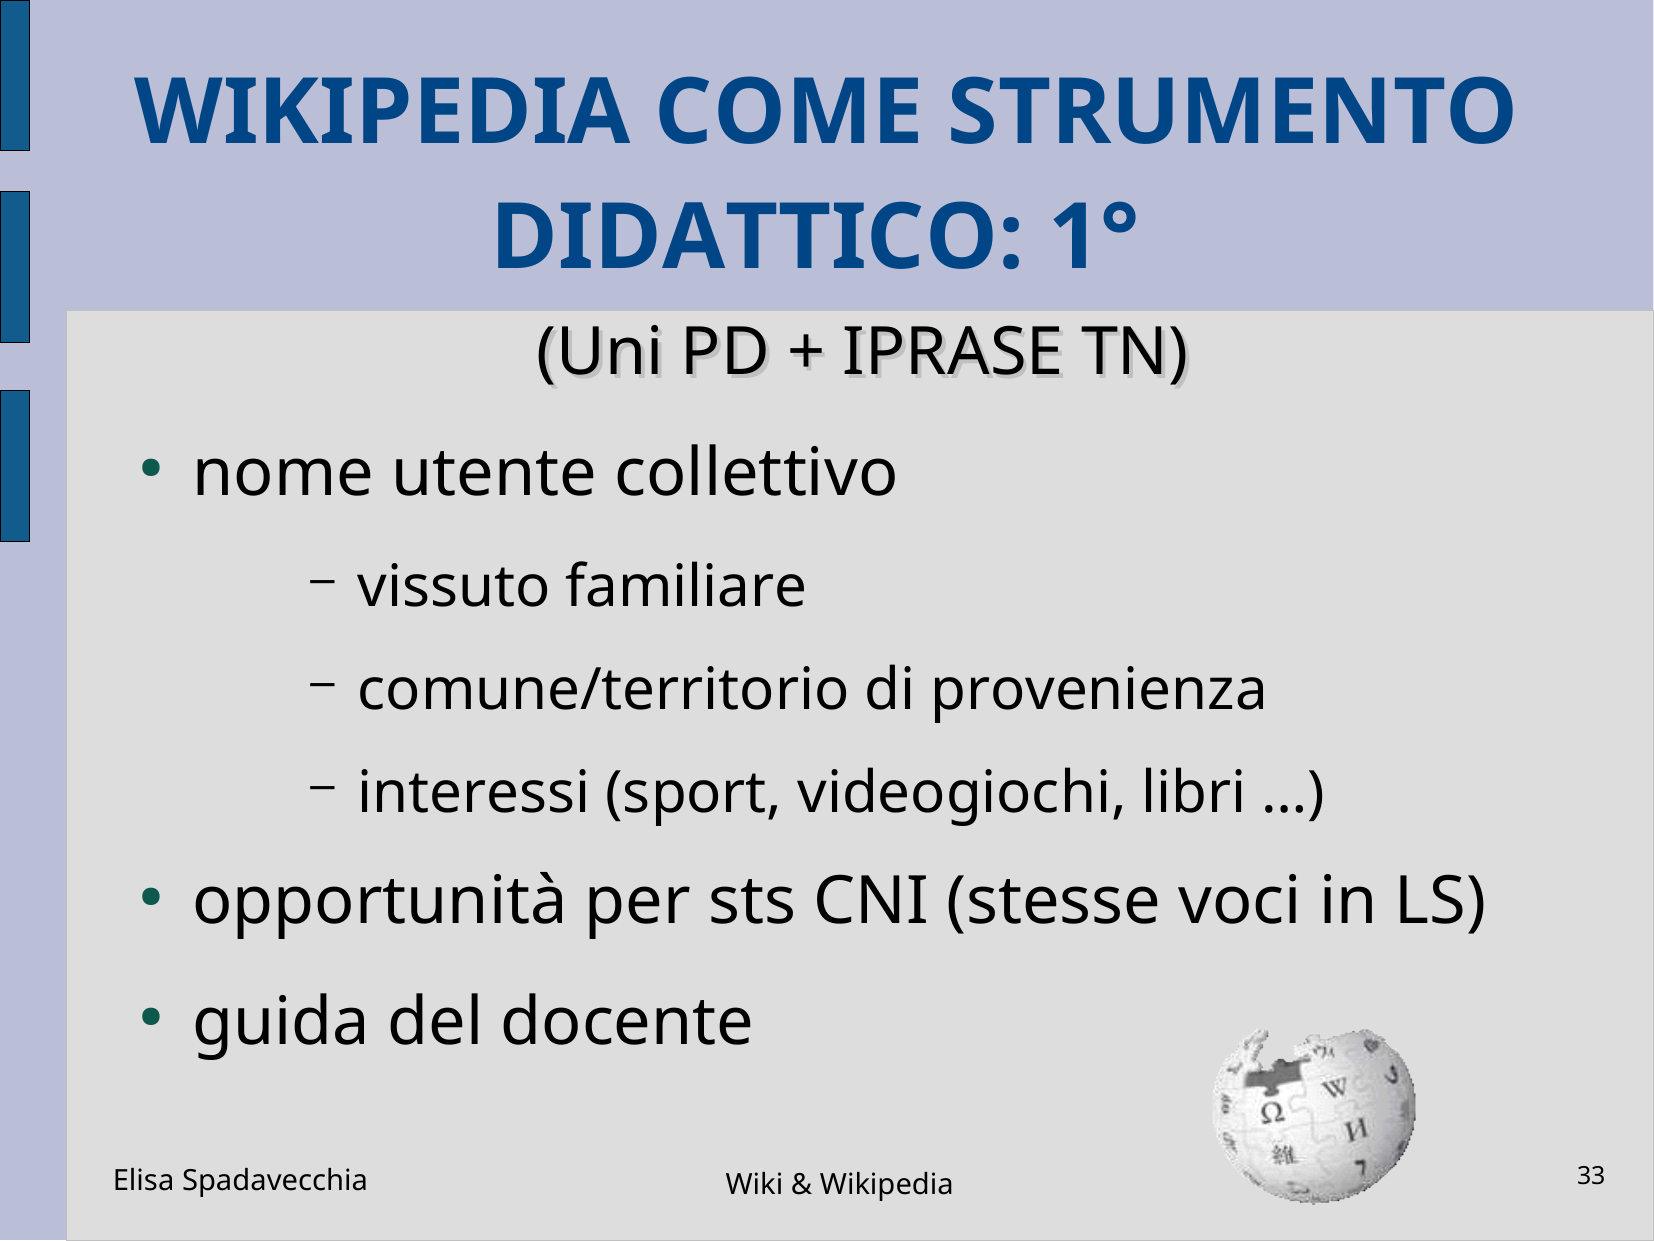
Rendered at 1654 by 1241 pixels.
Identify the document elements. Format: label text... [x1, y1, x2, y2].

text_box Elisa Spadavecchia [97, 1154, 632, 1237]
list (Uni PD + IPRASE TN) nome utente collettivo vissuto familiare comune/territorio di provenienza interessi (sport, videogiochi, libri …) opportunità per sts CNI (stesse voci in LS) guida del docente [121, 303, 1534, 1085]
text_box Wiki & Wikipedia [533, 1157, 1146, 1241]
picture [1210, 1008, 1418, 1205]
title WIKIPEDIA COME STRUMENTO DIDATTICO: 1° [121, 43, 1534, 299]
text_box <numero> [1529, 1151, 1654, 1194]
